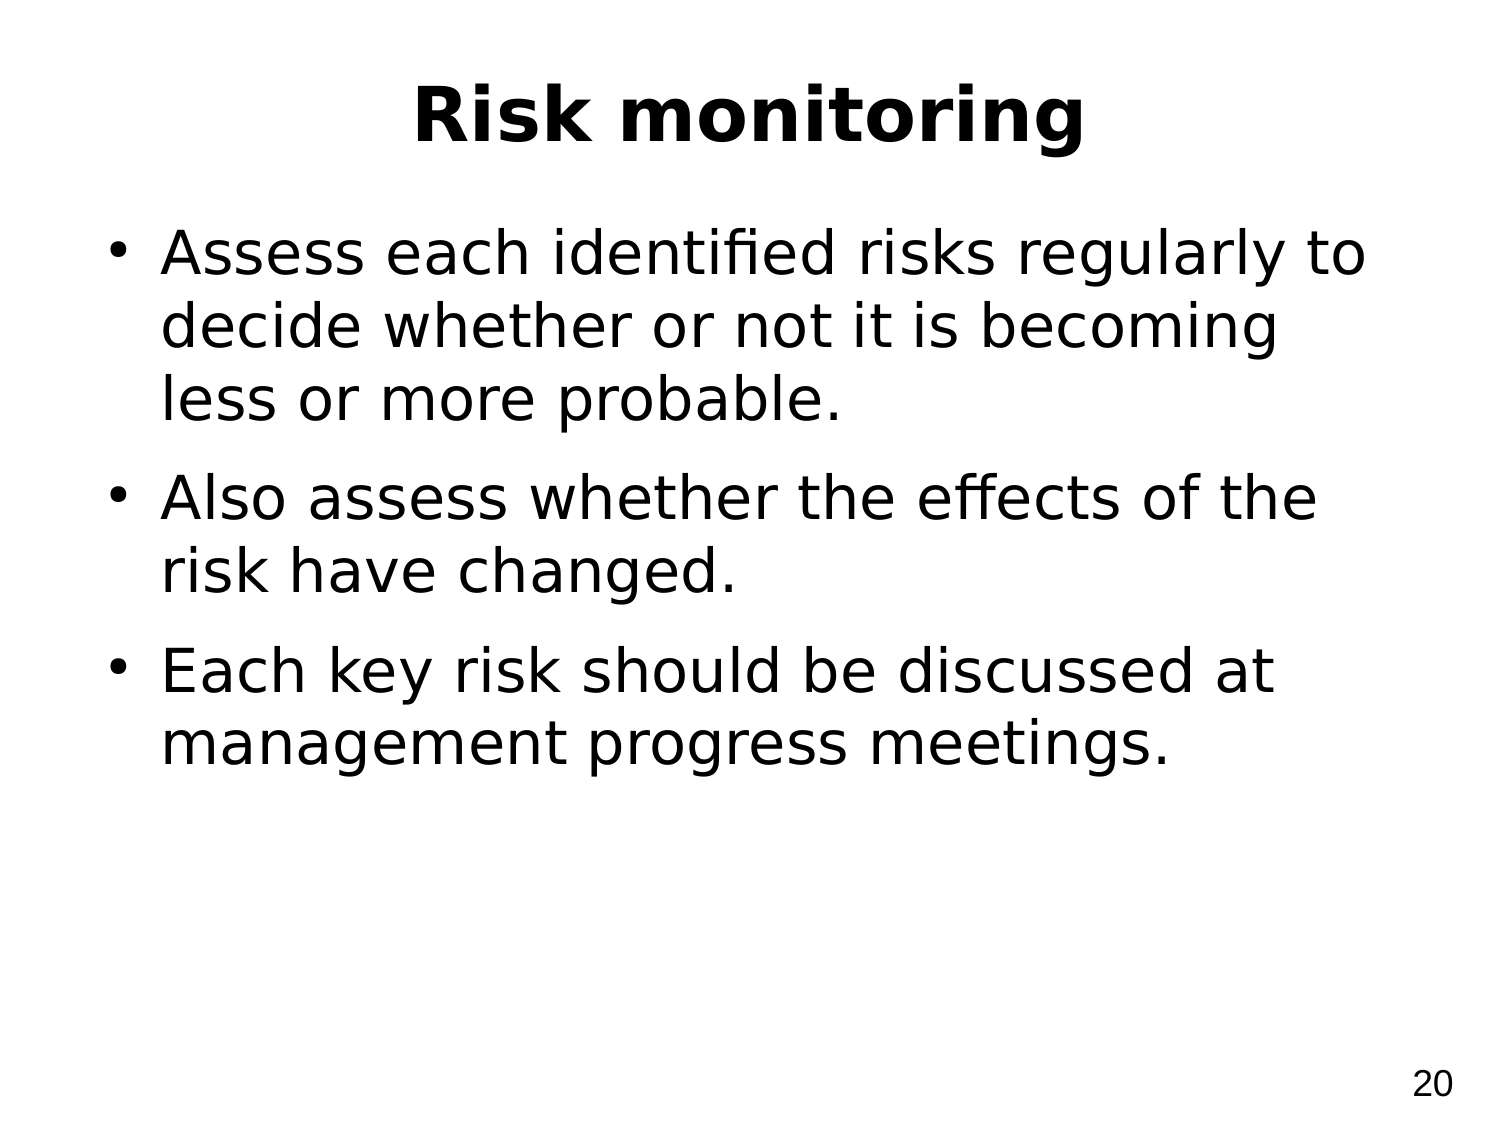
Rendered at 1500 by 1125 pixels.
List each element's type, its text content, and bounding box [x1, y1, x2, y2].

title Risk monitoring [75, 44, 1425, 177]
list Assess each identified risks regularly to decide whether or not it is becoming less or more probable. Also assess whether the effects of the risk have changed. Each key risk should be discussed at management progress meetings. [75, 206, 1425, 1093]
